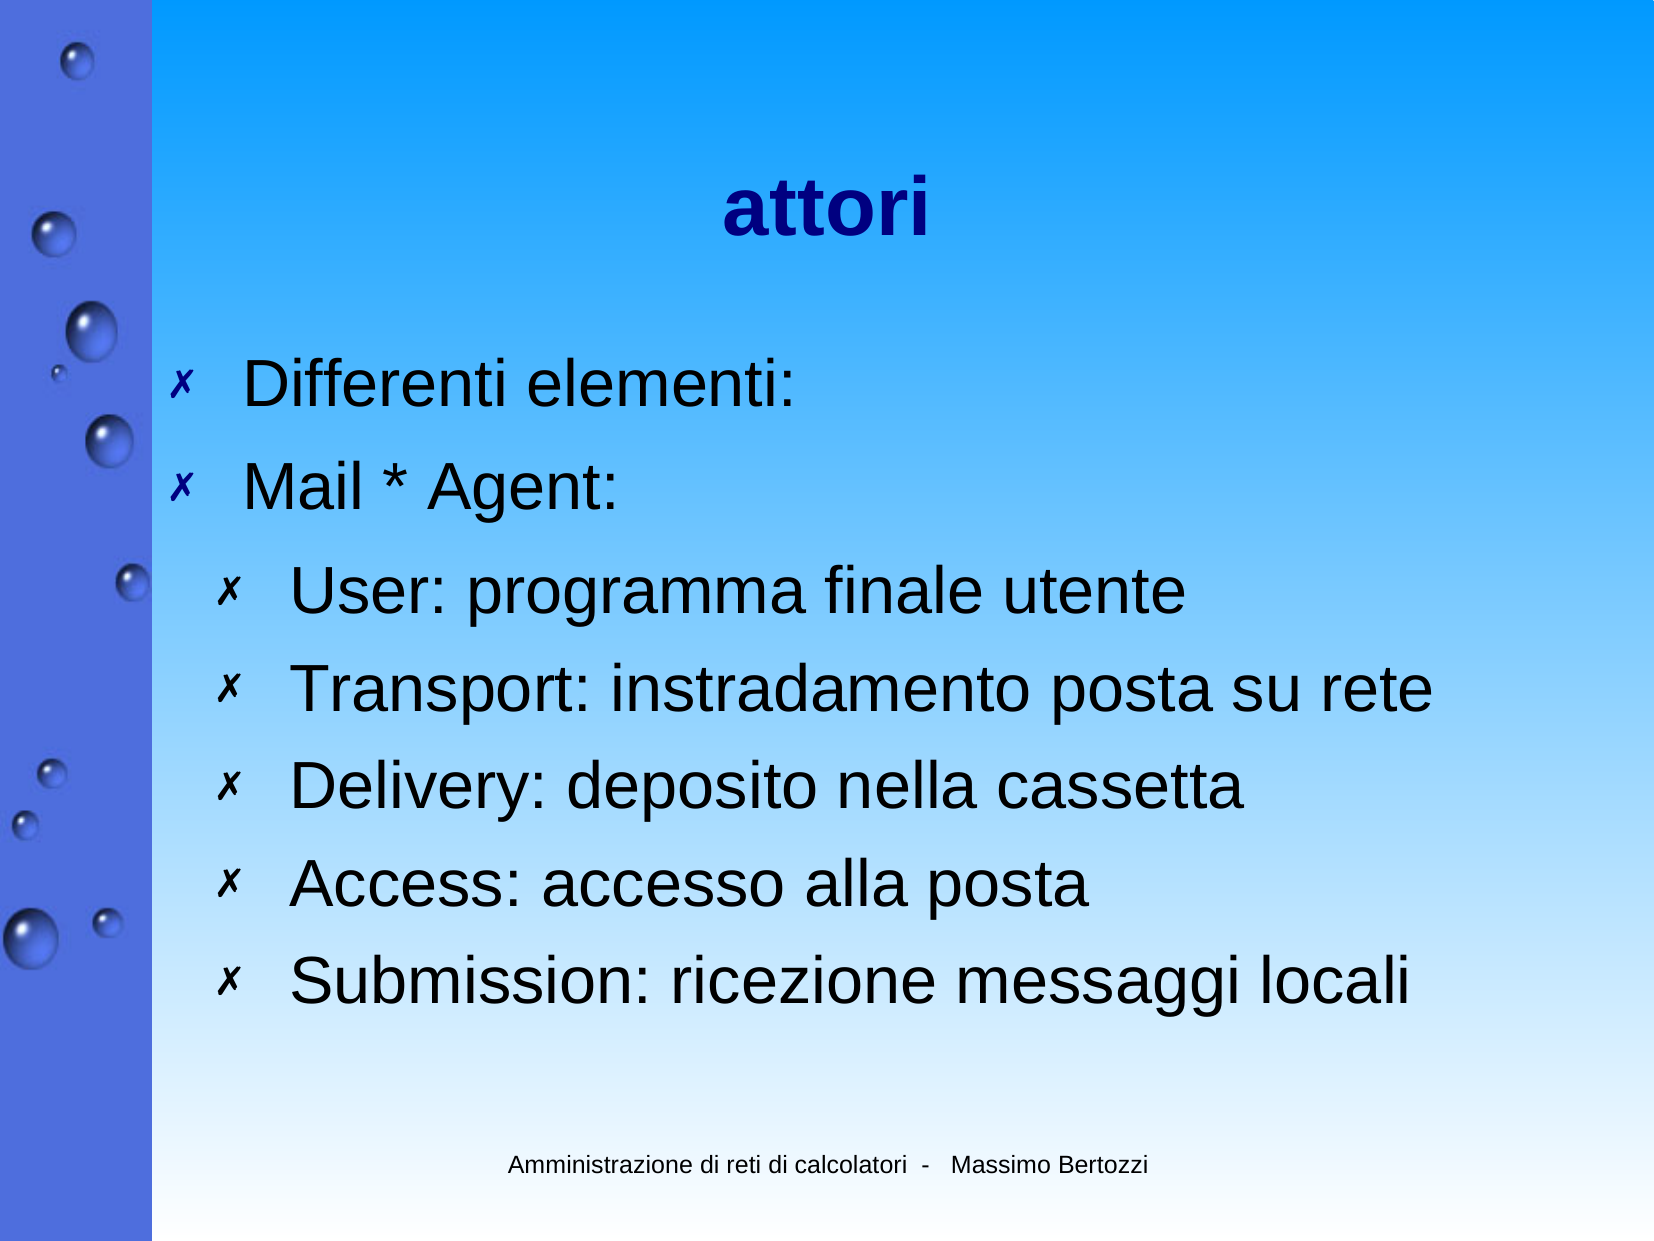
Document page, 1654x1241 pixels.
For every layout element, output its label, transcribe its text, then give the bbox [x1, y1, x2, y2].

picture [0, 0, 152, 1241]
list Differenti elementi: Mail * Agent: User: programma finale utente Transport: instradamento posta su rete Delivery: deposito nella cassetta Access: accesso alla posta Submission: ricezione messaggi locali [159, 346, 1572, 1128]
title attori [121, 102, 1534, 311]
